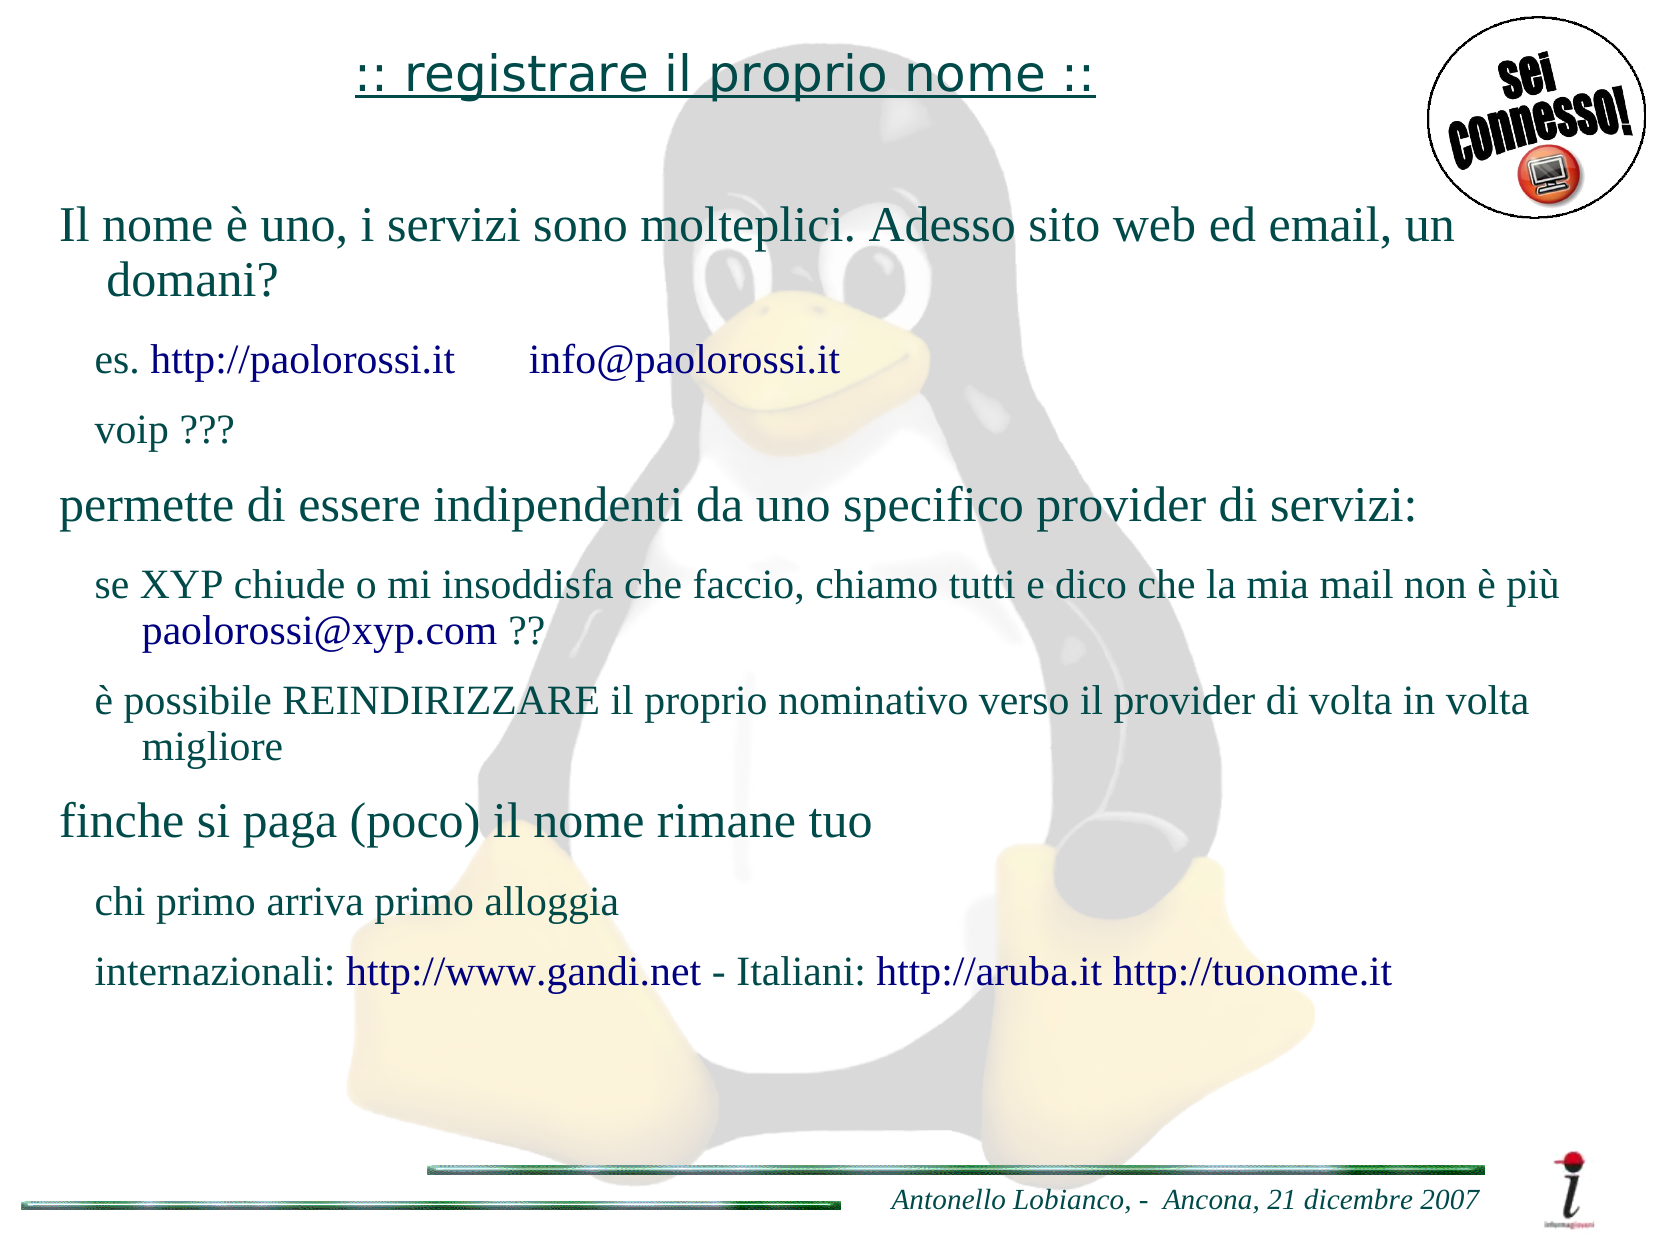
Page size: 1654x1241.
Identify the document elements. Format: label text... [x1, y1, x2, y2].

picture [427, 1165, 1485, 1175]
title :: registrare il proprio nome :: [38, 27, 1413, 122]
picture [1538, 1147, 1604, 1235]
list Il nome è uno, i servizi sono molteplici. Adesso sito web ed email, un domani? es. http://paolorossi.it info@paolorossi.it voip ??? permette di essere indipendenti da uno specifico provider di servizi: se XYP chiude o mi insoddisfa che faccio, chiamo tutti e dico che la mia mail non è più paolorossi@xyp.com ?? è possibile REINDIRIZZARE il proprio nominativo verso il provider di volta in volta migliore finche si paga (poco) il nome rimane tuo chi primo arriva primo alloggia internazionali: http://www.gandi.net - Italiani: http://aruba.it http://tuonome.it [41, 196, 1566, 1145]
picture [1425, 15, 1646, 219]
picture [21, 1201, 841, 1210]
